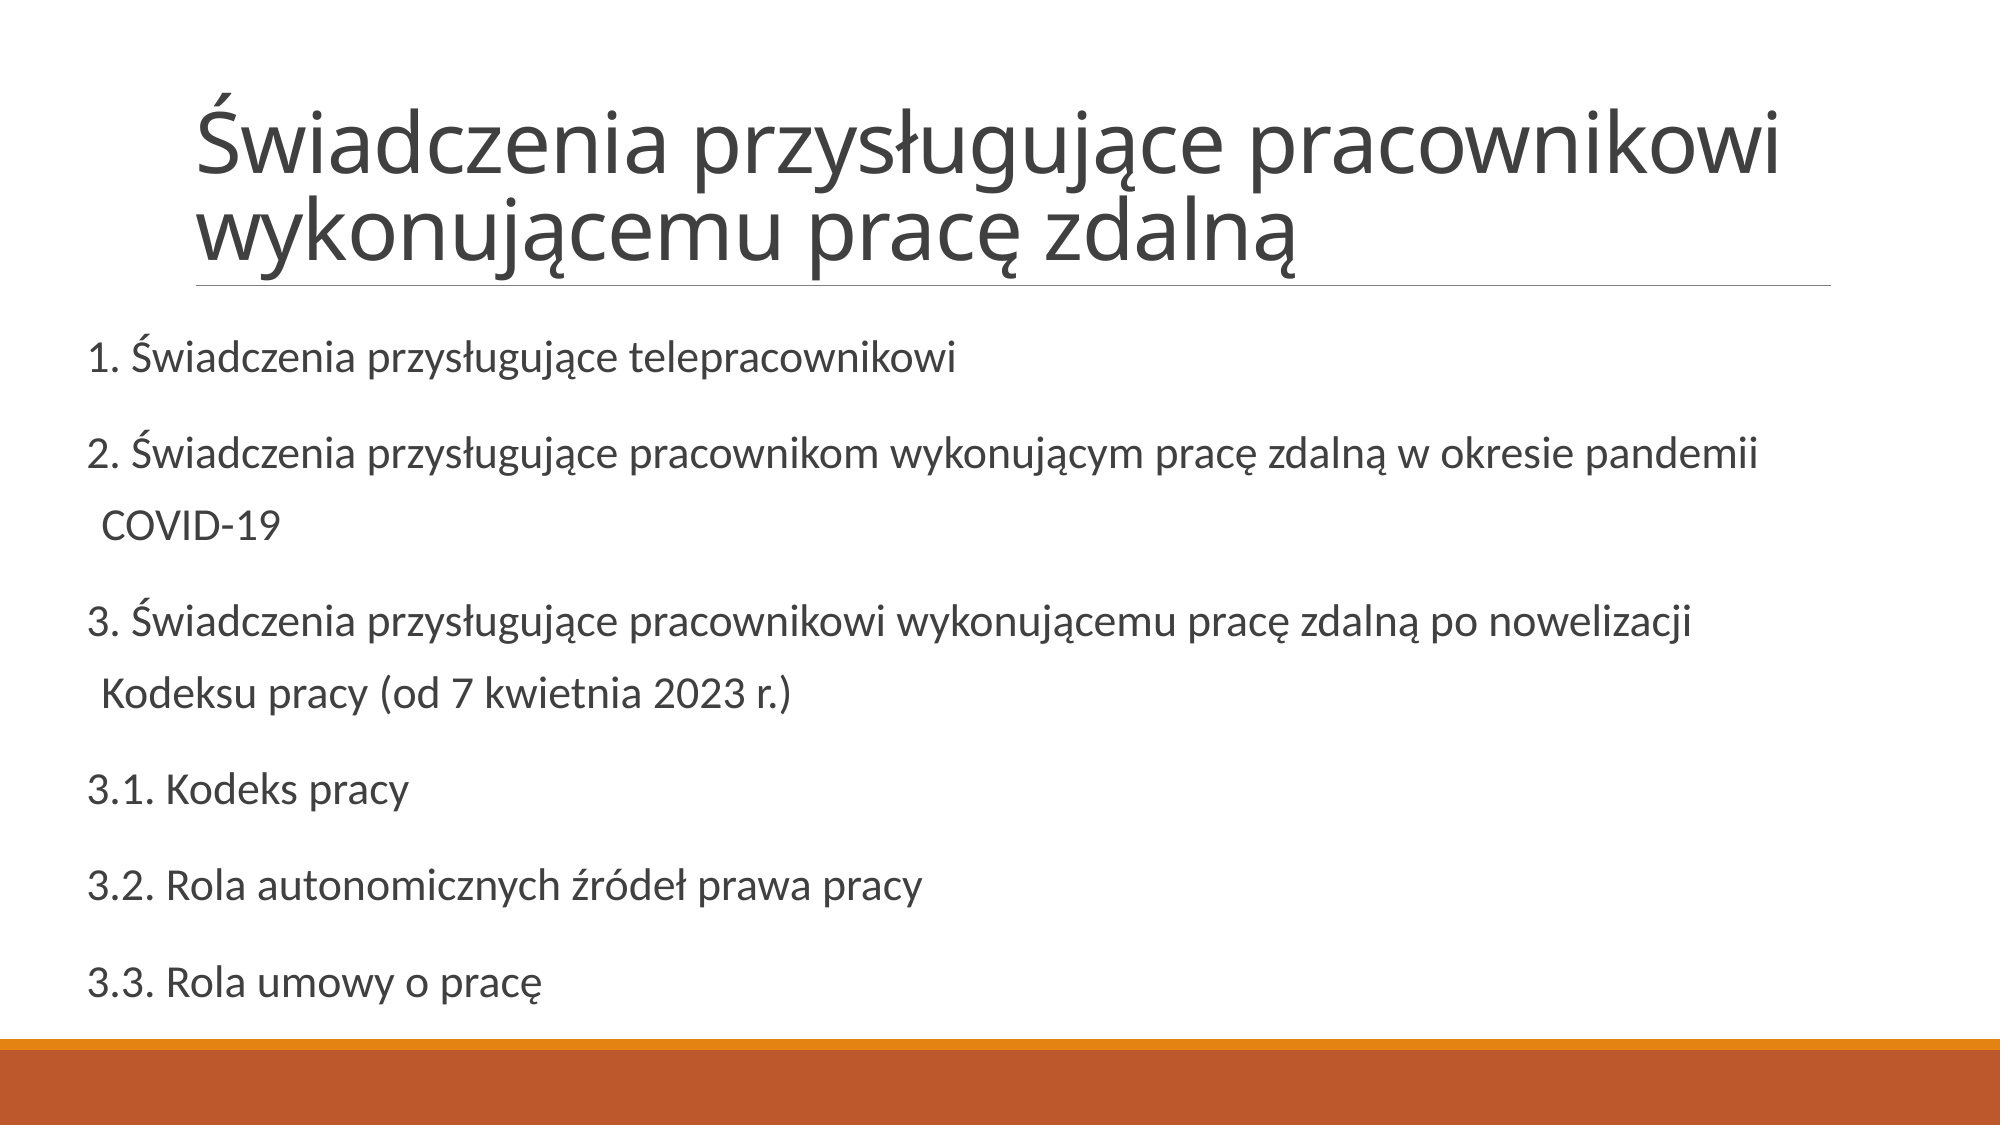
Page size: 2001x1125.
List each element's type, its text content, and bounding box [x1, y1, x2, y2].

list 1. Świadczenia przysługujące telepracownikowi 2. Świadczenia przysługujące pracownikom wykonującym pracę zdalną w okresie pandemii COVID-19 3. Świadczenia przysługujące pracownikowi wykonującemu pracę zdalną po nowelizacji Kodeksu pracy (od 7 kwietnia 2023 r.) 3.1. Kodeks pracy 3.2. Rola autonomicznych źródeł prawa pracy 3.3. Rola umowy o pracę [71, 302, 1831, 1036]
title Świadczenia przysługujące pracownikowi wykonującemu pracę zdalną [180, 47, 1831, 286]
